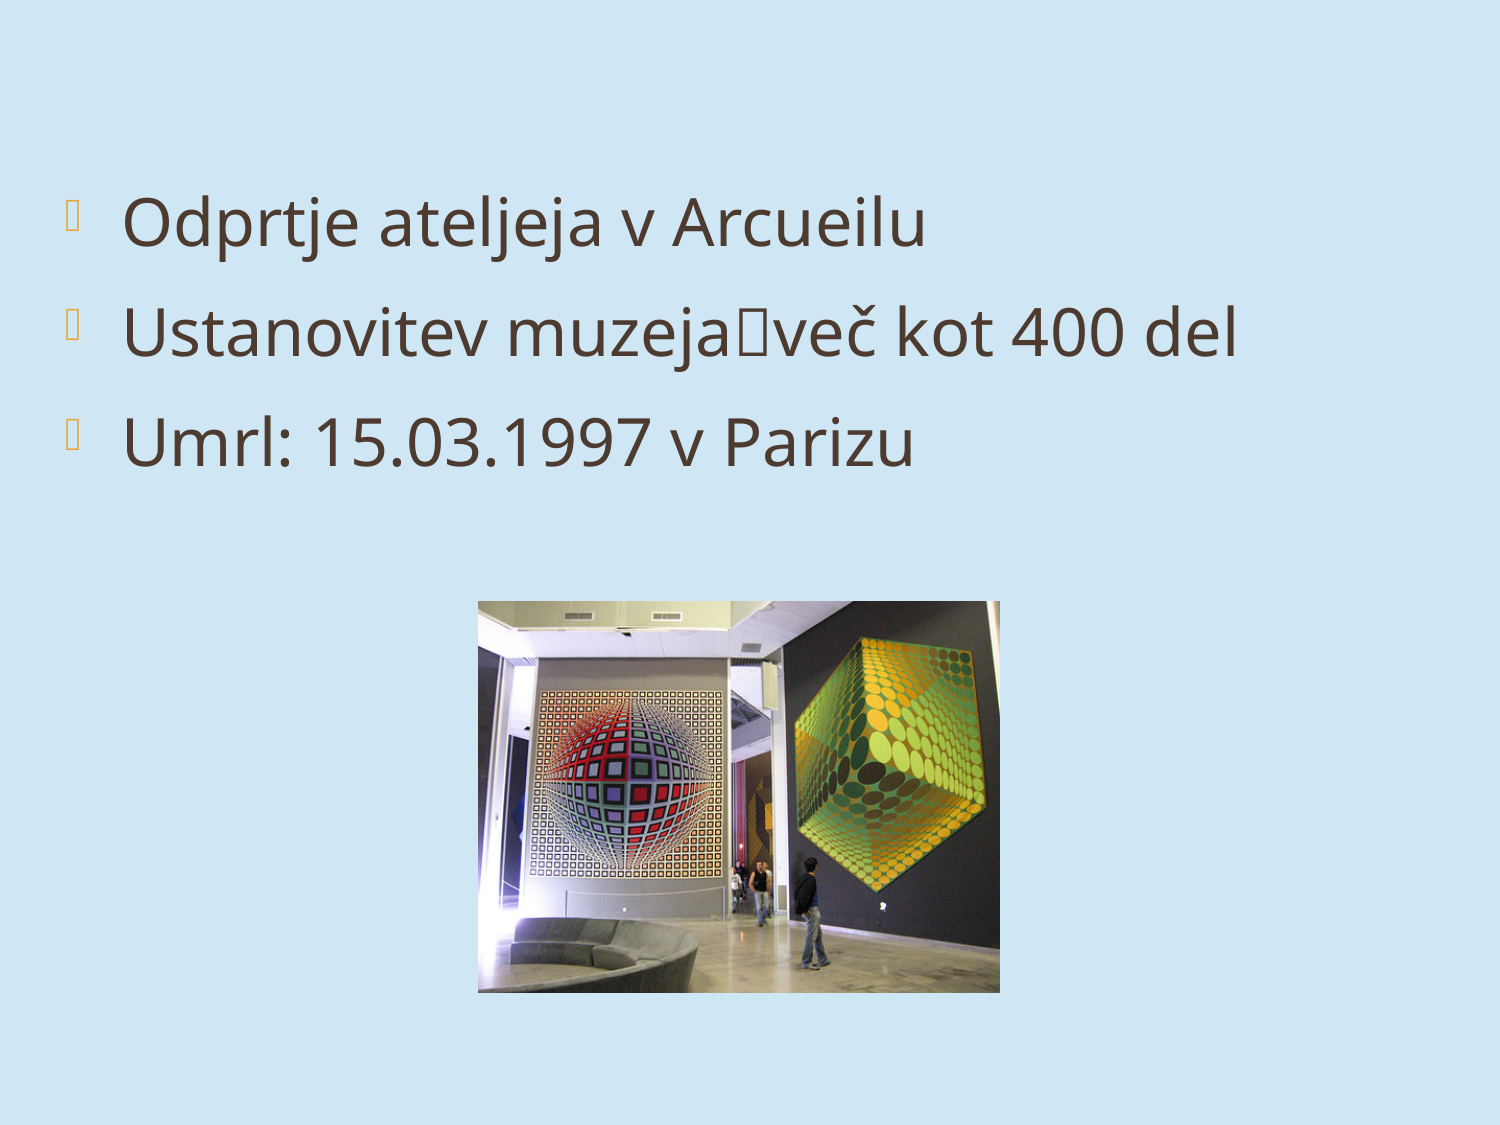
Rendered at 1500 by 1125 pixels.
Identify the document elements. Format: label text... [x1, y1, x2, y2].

list Odprtje ateljeja v Arcueilu Ustanovitev muzejaveč kot 400 del Umrl: 15.03.1997 v Parizu [50, 172, 1475, 998]
picture [478, 601, 1000, 993]
